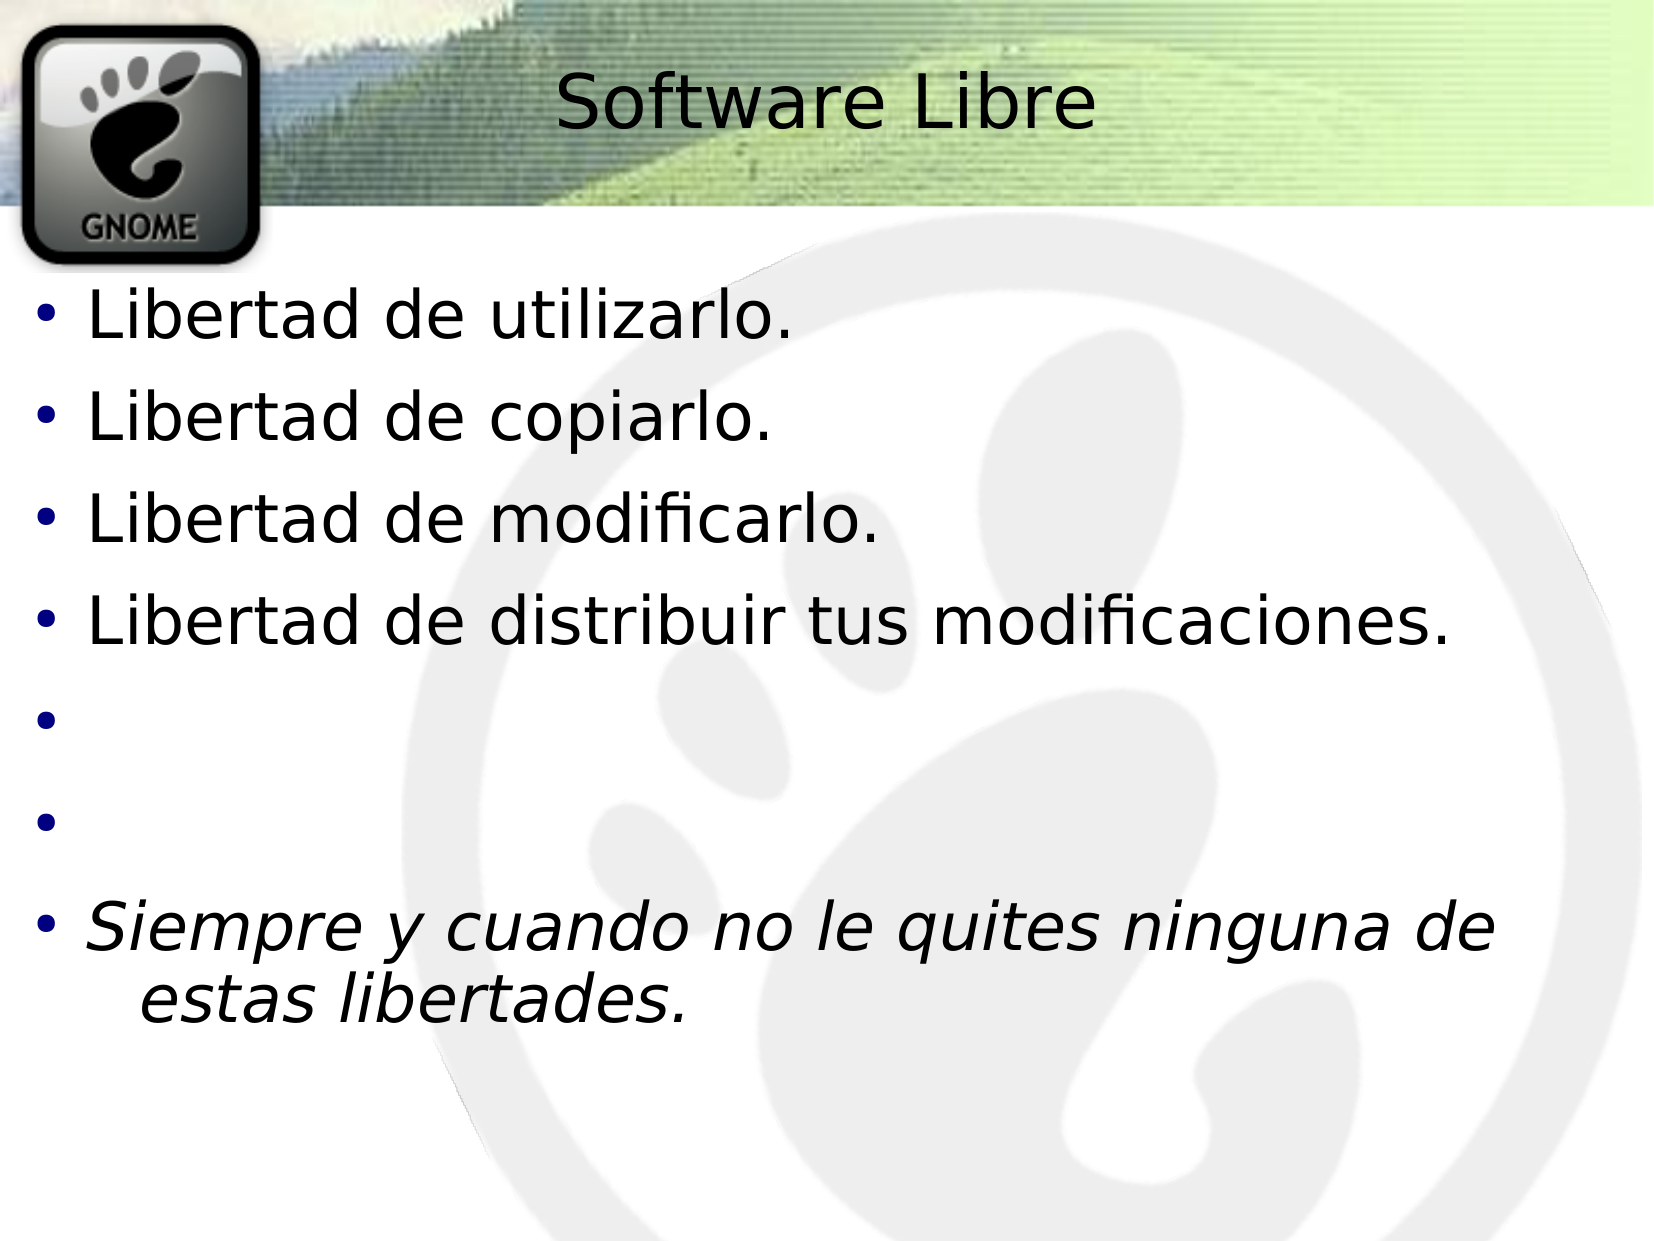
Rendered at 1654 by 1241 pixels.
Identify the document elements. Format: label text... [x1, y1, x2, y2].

list Libertad de utilizarlo. Libertad de copiarlo. Libertad de modificarlo. Libertad de distribuir tus modificaciones. Siempre y cuando no le quites ninguna de estas libertades. [0, 280, 1654, 1241]
title Software Libre [0, 0, 1654, 207]
picture [0, 207, 1654, 280]
